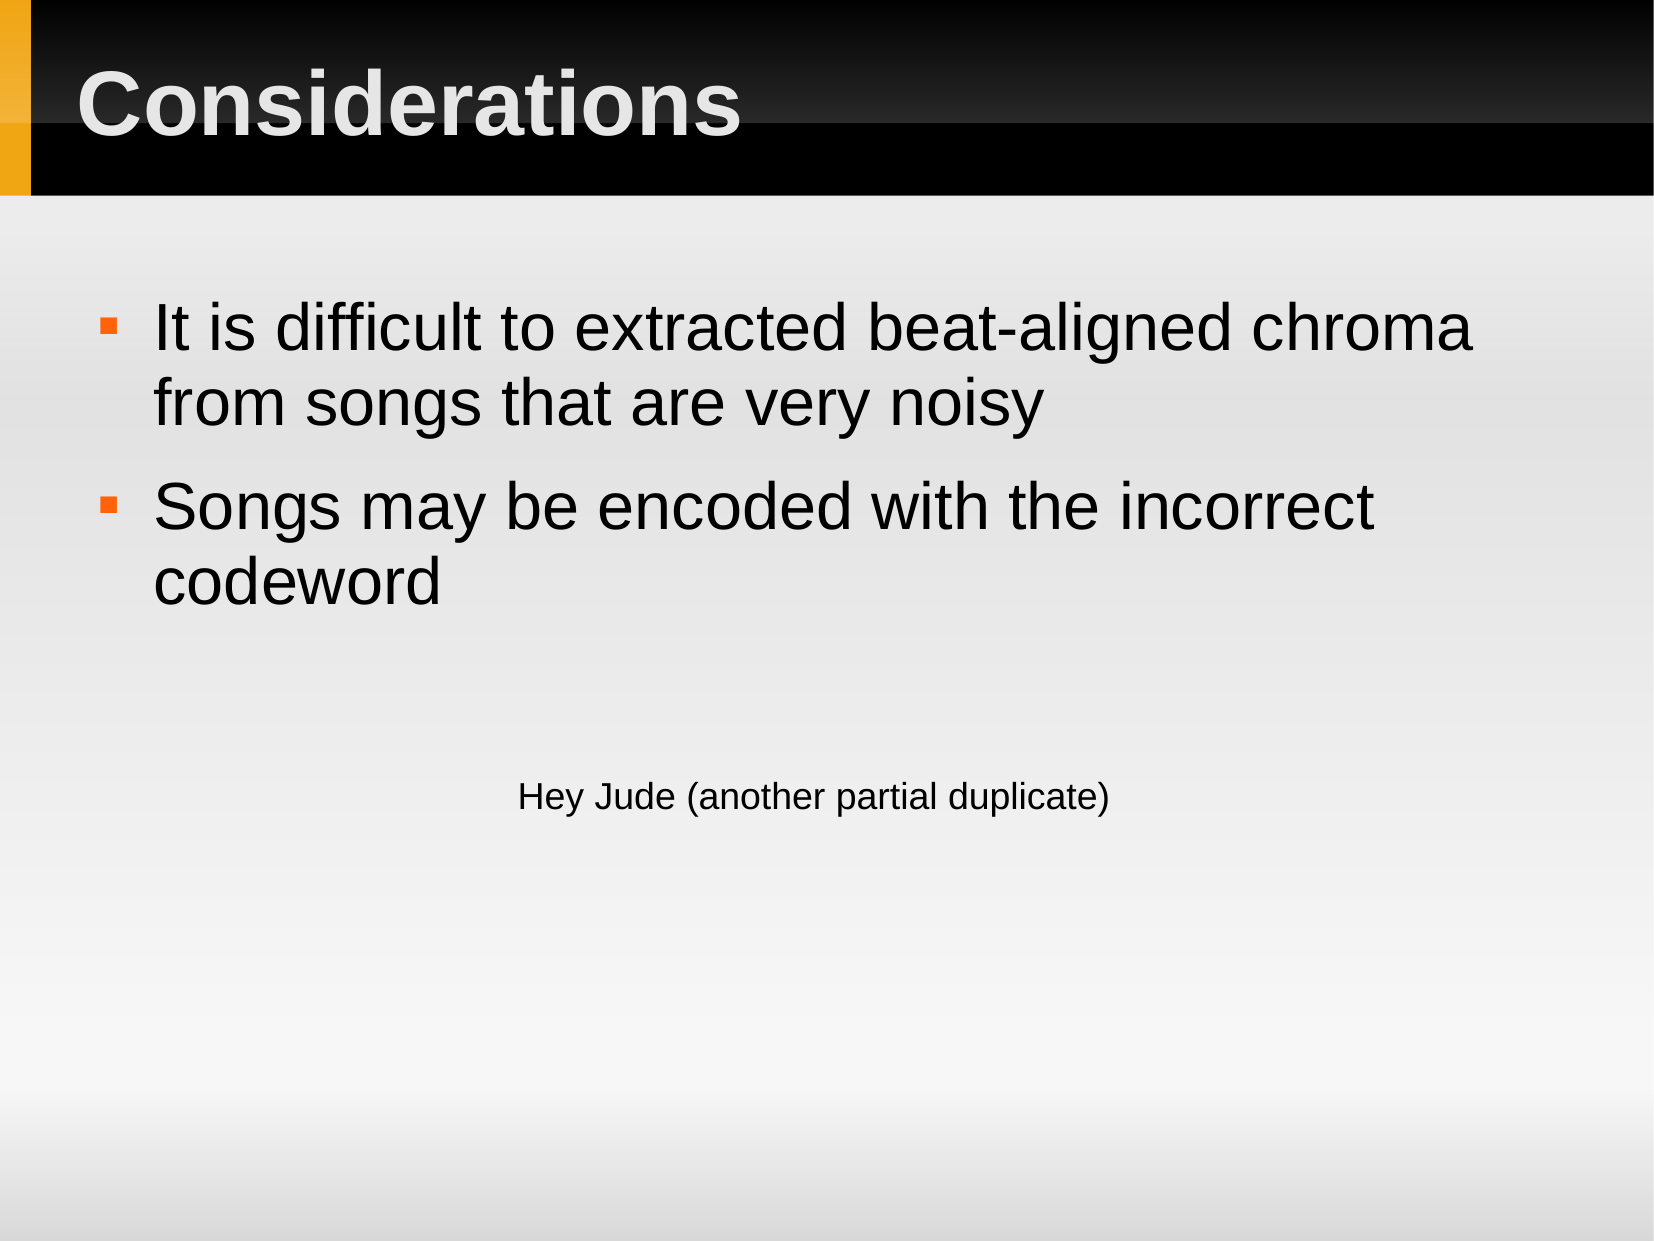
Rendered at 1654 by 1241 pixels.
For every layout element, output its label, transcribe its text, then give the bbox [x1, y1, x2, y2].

picture [0, 0, 1654, 1241]
title Considerations [76, 0, 1565, 208]
text_box Hey Jude (another partial duplicate) [502, 768, 1126, 826]
list It is difficult to extracted beat-aligned chroma from songs that are very noisy Songs may be encoded with the incorrect codeword [82, 290, 1571, 1109]
